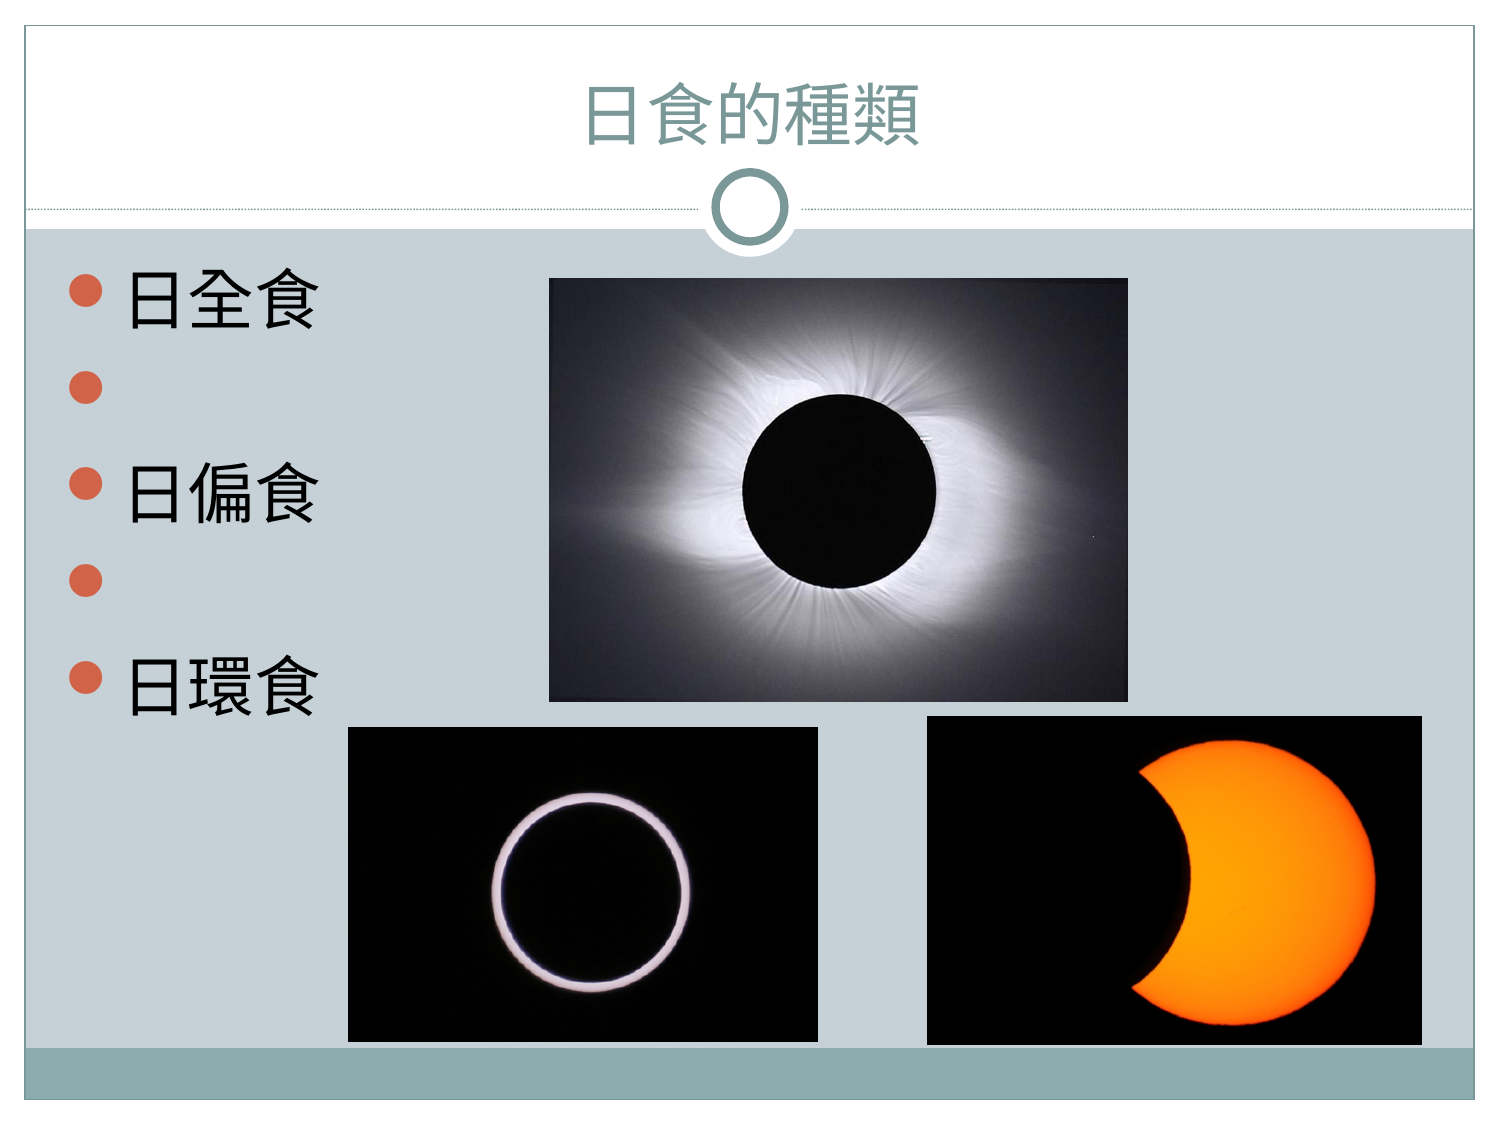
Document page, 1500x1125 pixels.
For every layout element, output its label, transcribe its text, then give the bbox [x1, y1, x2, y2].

list 日全食 日偏食 日環食 [49, 250, 1445, 1001]
title 日食的種類 [49, 37, 1450, 162]
picture [549, 278, 1128, 702]
picture [348, 727, 818, 1042]
picture [927, 716, 1422, 1045]
